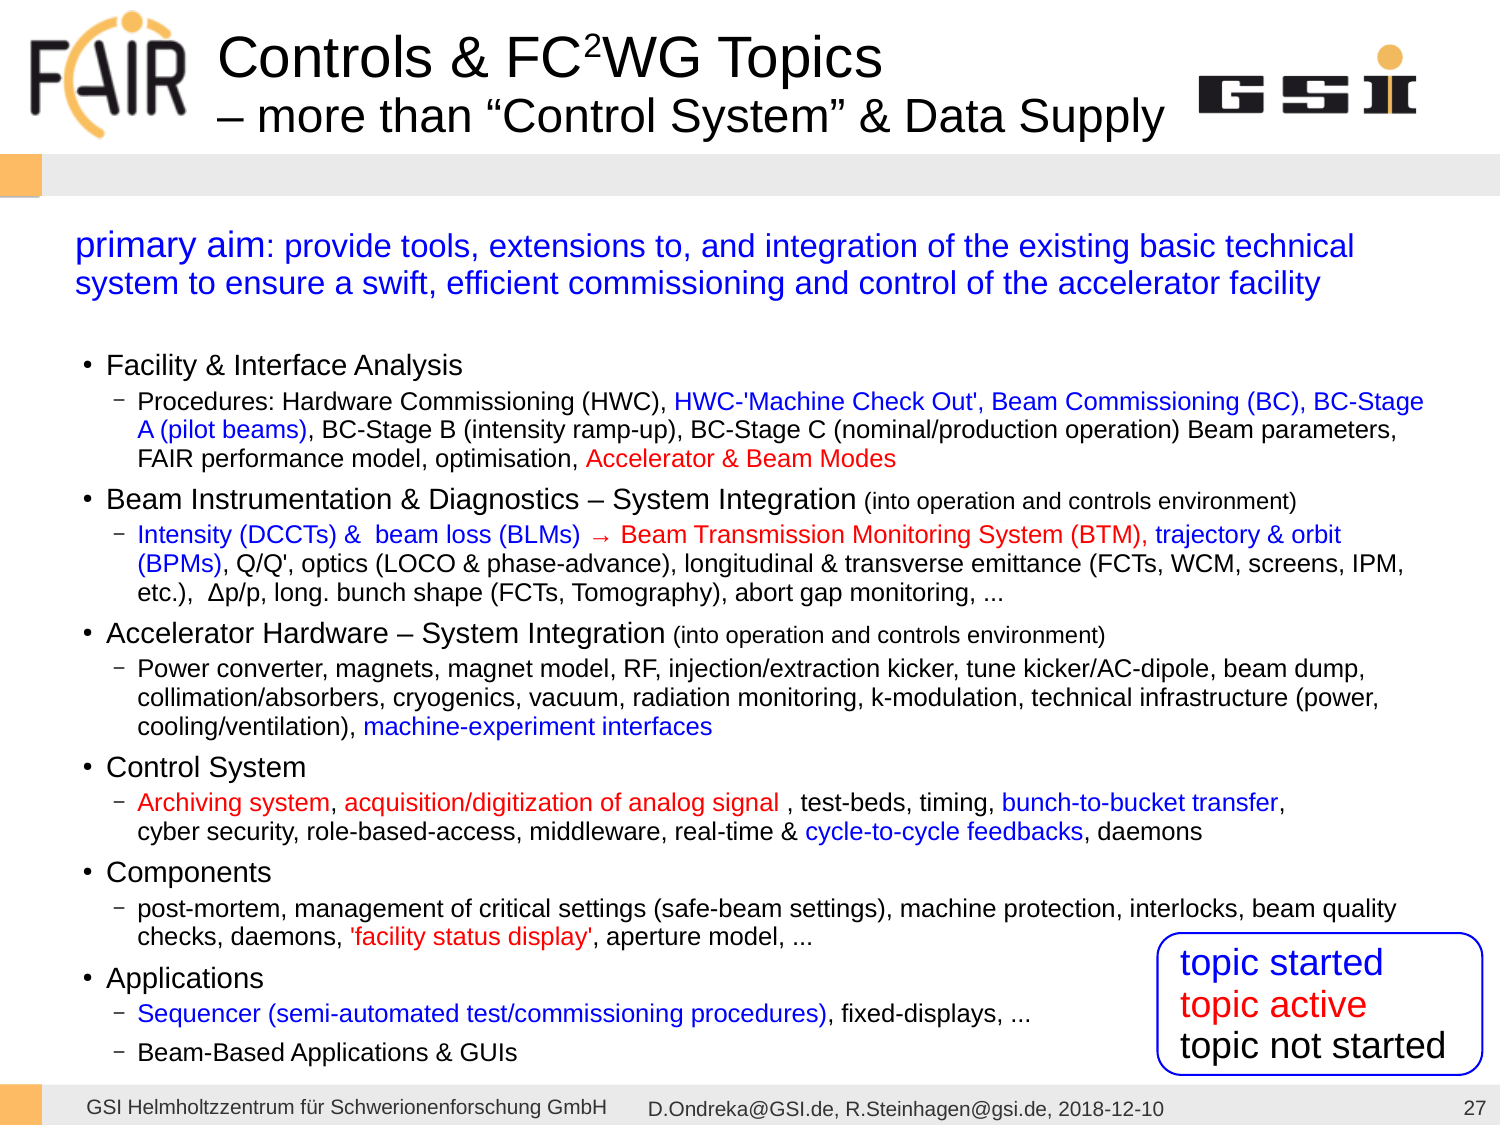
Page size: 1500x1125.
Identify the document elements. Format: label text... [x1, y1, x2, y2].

text_box topic started topic active topic not started [1157, 933, 1483, 1075]
list primary aim: provide tools, extensions to, and integration of the existing basic technical system to ensure a swift, efficient commissioning and control of the accelerator facility Facility & Interface Analysis Procedures: Hardware Commissioning (HWC), HWC-'Machine Check Out', Beam Commissioning (BC), BC-Stage A (pilot beams), BC-Stage B (intensity ramp-up), BC-Stage C (nominal/production operation) Beam parameters, FAIR performance model, optimisation, Accelerator & Beam Modes Beam Instrumentation & Diagnostics – System Integration (into operation and controls environment) Intensity (DCCTs) & beam loss (BLMs) → Beam Transmission Monitoring System (BTM), trajectory & orbit (BPMs), Q/Q', optics (LOCO & phase-advance), longitudinal & transverse emittance (FCTs, WCM, screens, IPM, etc.), Δp/p, long. bunch shape (FCTs, Tomography), abort gap monitoring, ... Accelerator Hardware – System Integration (into operation and controls environment) Power converter, magnets, magnet model, RF, injection/extraction kicker, tune kicker/AC-dipole, beam dump, collimation/absorbers, cryogenics, vacuum, radiation monitoring, k-modulation, technical infrastructure (power, cooling/ventilation), machine-experiment interfaces Control System Archiving system, acquisition/digitization of analog signal , test-beds, timing, bunch-to-bucket transfer, cyber security, role-based-access, middleware, real-time & cycle-to-cycle feedbacks, daemons Components post-mortem, management of critical settings (safe-beam settings), machine protection, interlocks, beam quality checks, daemons, 'facility status display', aperture model, ... Applications Sequencer (semi-automated test/commissioning procedures), fixed-displays, ... Beam-Based Applications & GUIs [75, 224, 1425, 1075]
picture [30, 9, 187, 141]
title Controls & FC2WG Topics – more than “Control System” & Data Supply [217, 20, 1180, 147]
picture [1197, 42, 1419, 117]
